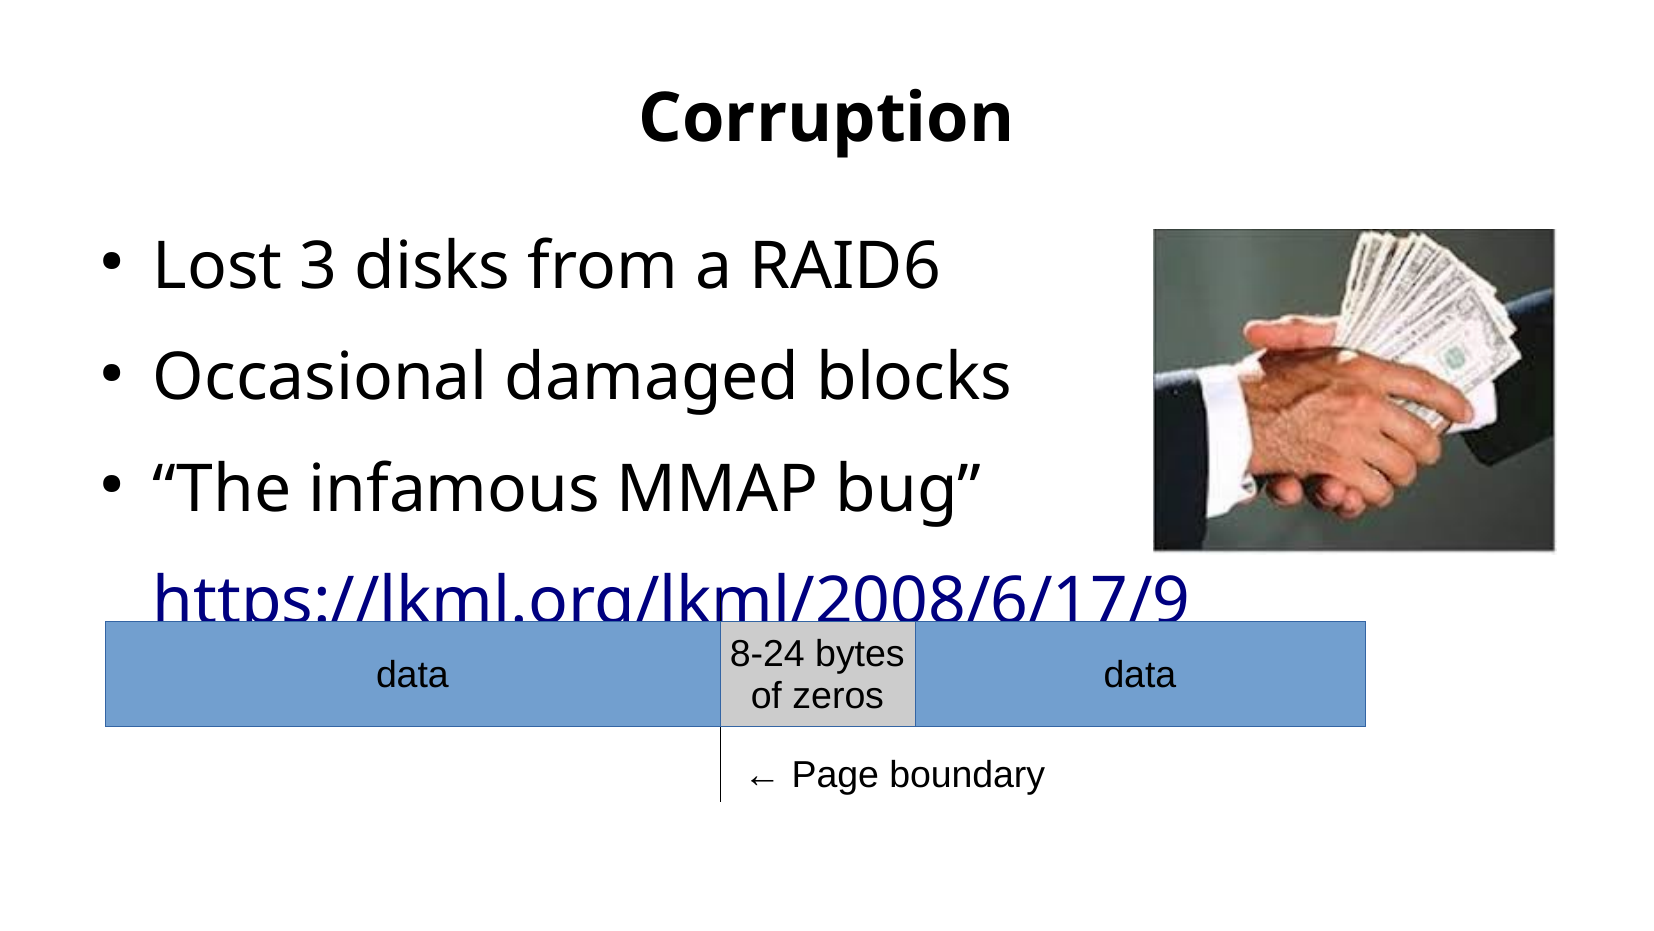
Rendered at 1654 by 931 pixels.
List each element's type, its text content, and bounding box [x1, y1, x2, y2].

picture [1153, 229, 1557, 556]
text_box data [105, 621, 720, 727]
list Lost 3 disks from a RAID6 Occasional damaged blocks “The infamous MMAP bug” https://lkml.org/lkml/2008/6/17/9 [82, 217, 1571, 758]
text_box data [916, 621, 1366, 727]
text_box ← Page boundary [729, 736, 1060, 812]
text_box 8-24 bytes of zeros [720, 621, 916, 727]
title Corruption [82, 37, 1571, 193]
